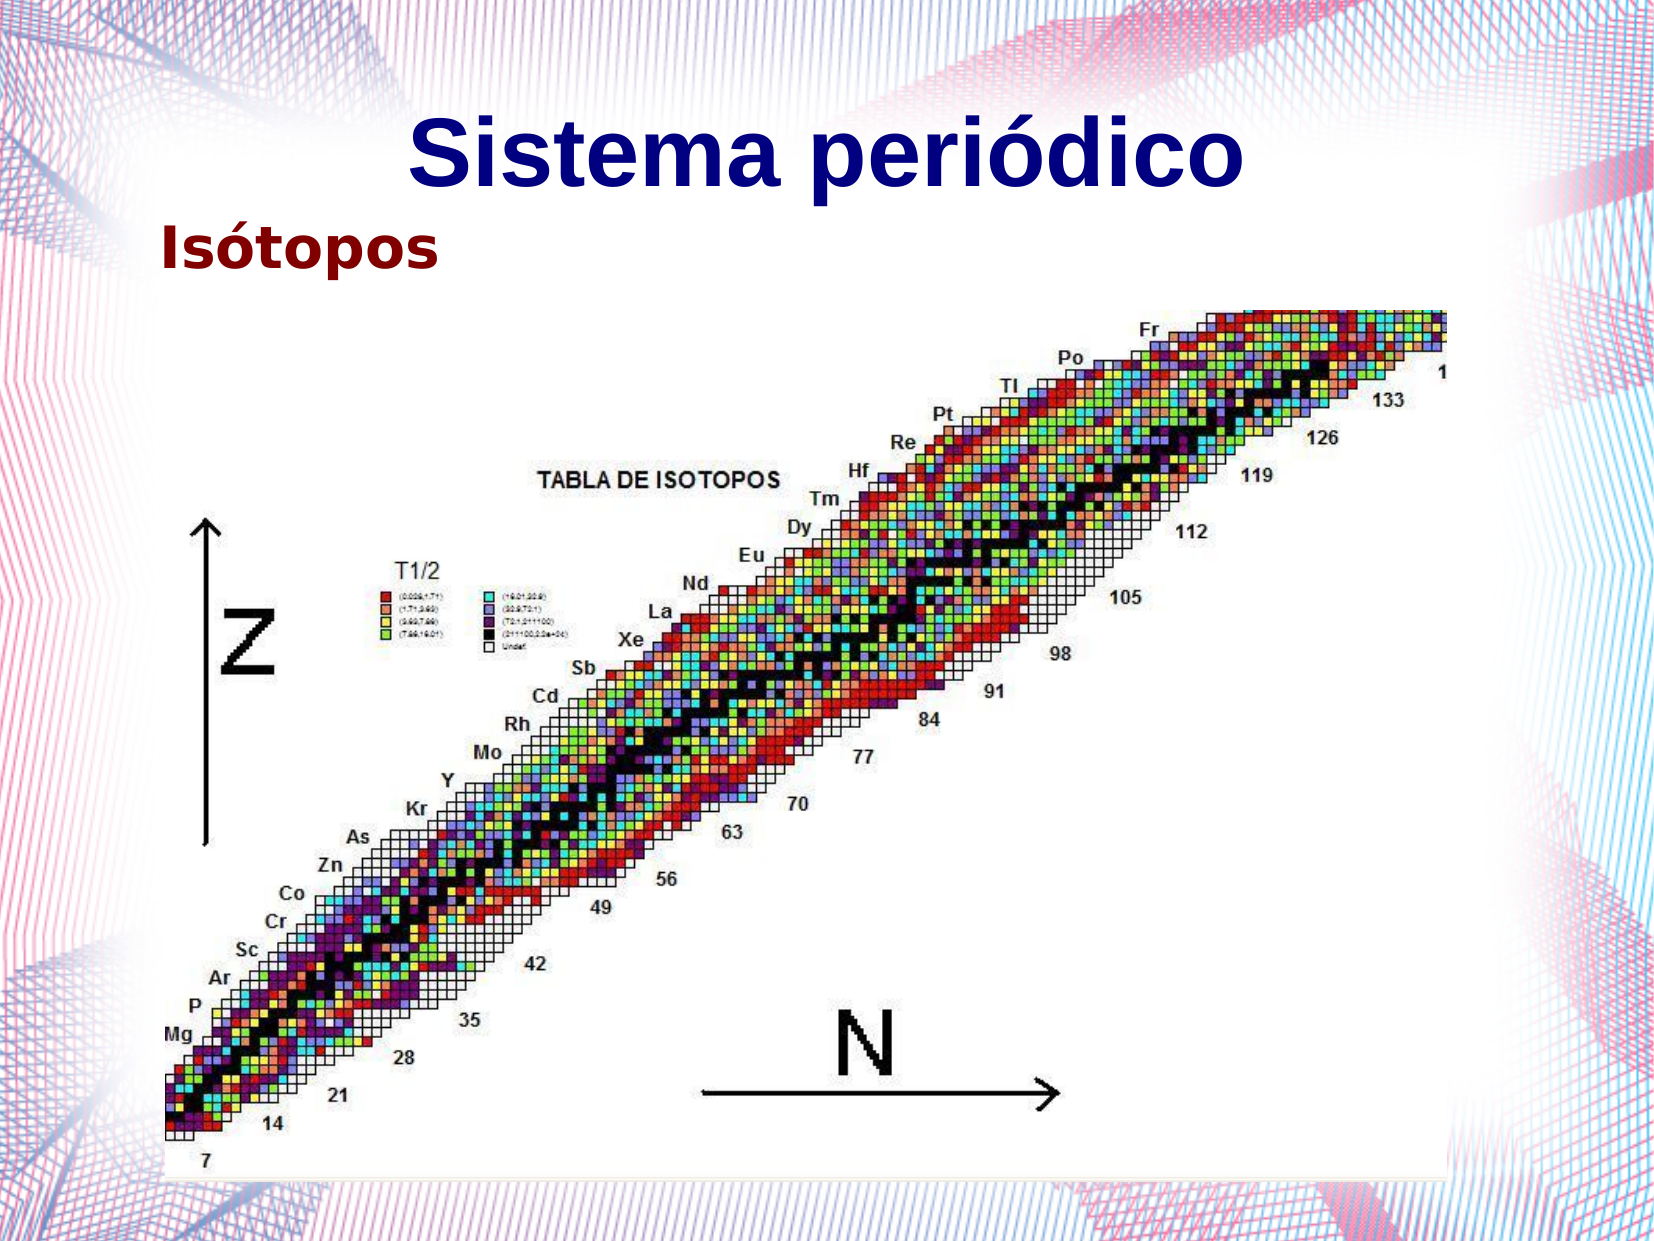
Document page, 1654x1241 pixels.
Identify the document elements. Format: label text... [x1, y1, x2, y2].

picture [0, 0, 1654, 1241]
list Isótopos [88, 206, 473, 285]
title Sistema periódico [82, 49, 1571, 257]
